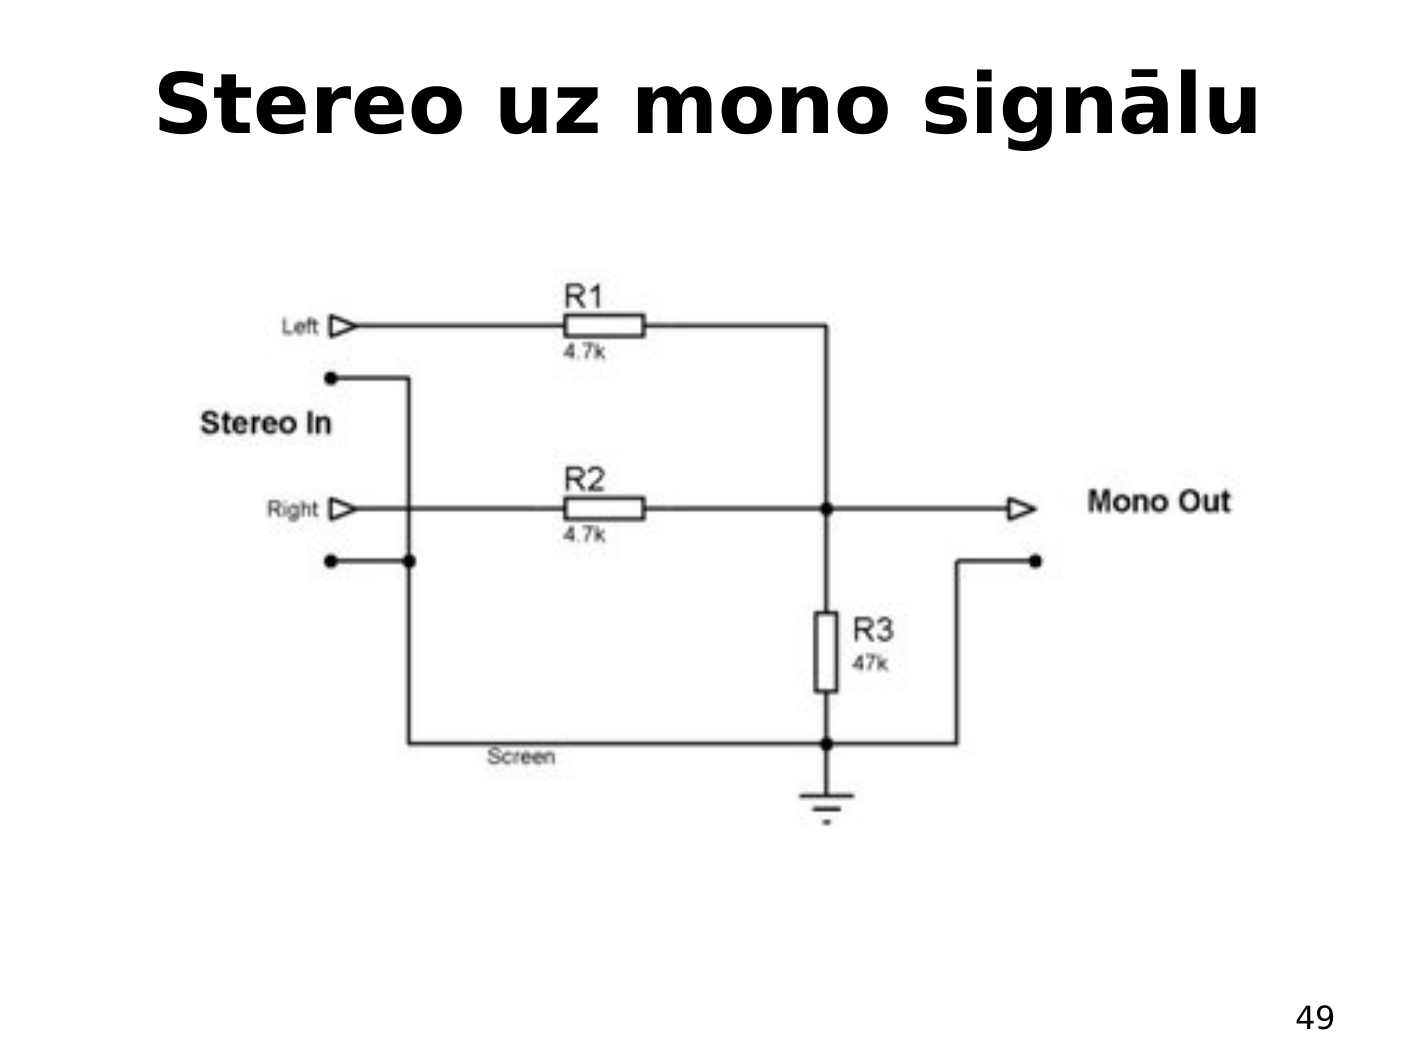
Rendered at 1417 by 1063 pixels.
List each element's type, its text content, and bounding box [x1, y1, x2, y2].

picture [153, 248, 1264, 865]
title Stereo uz mono signālu [70, 42, 1346, 168]
